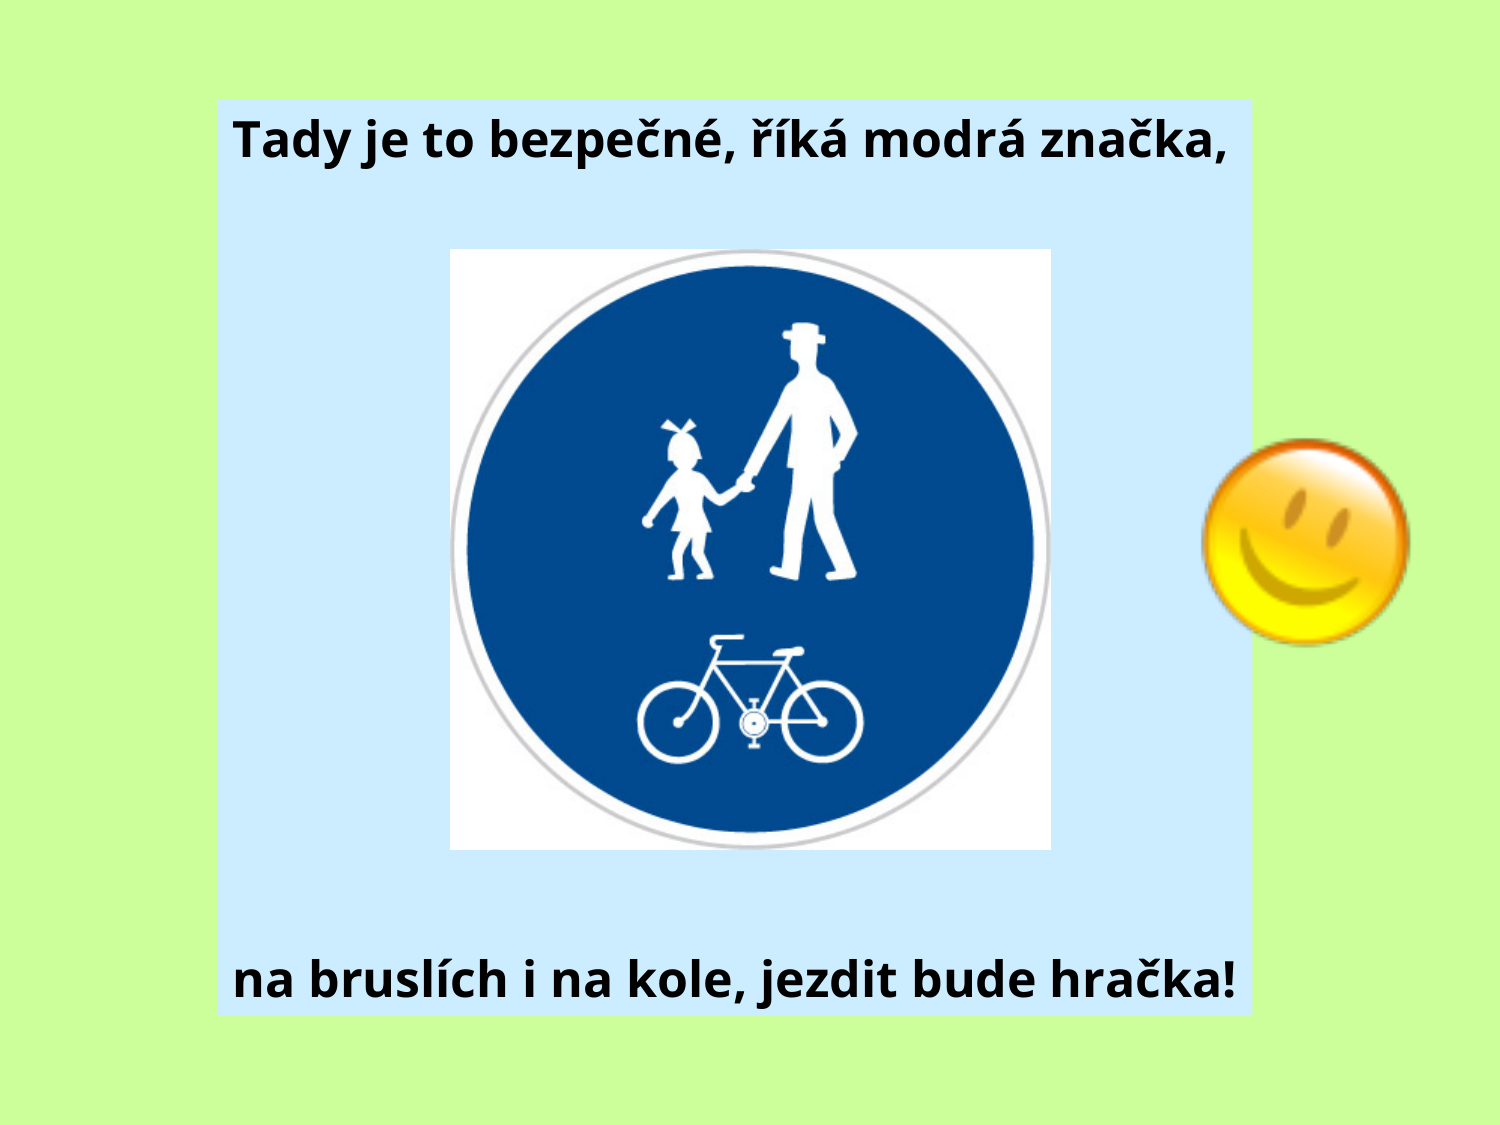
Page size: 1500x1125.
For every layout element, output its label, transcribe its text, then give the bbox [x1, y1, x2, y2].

picture [450, 249, 1051, 850]
picture [1200, 437, 1421, 658]
text_box Tady je to bezpečné, říká modrá značka, na bruslích i na kole, jezdit bude hračka! [217, 99, 1253, 1016]
